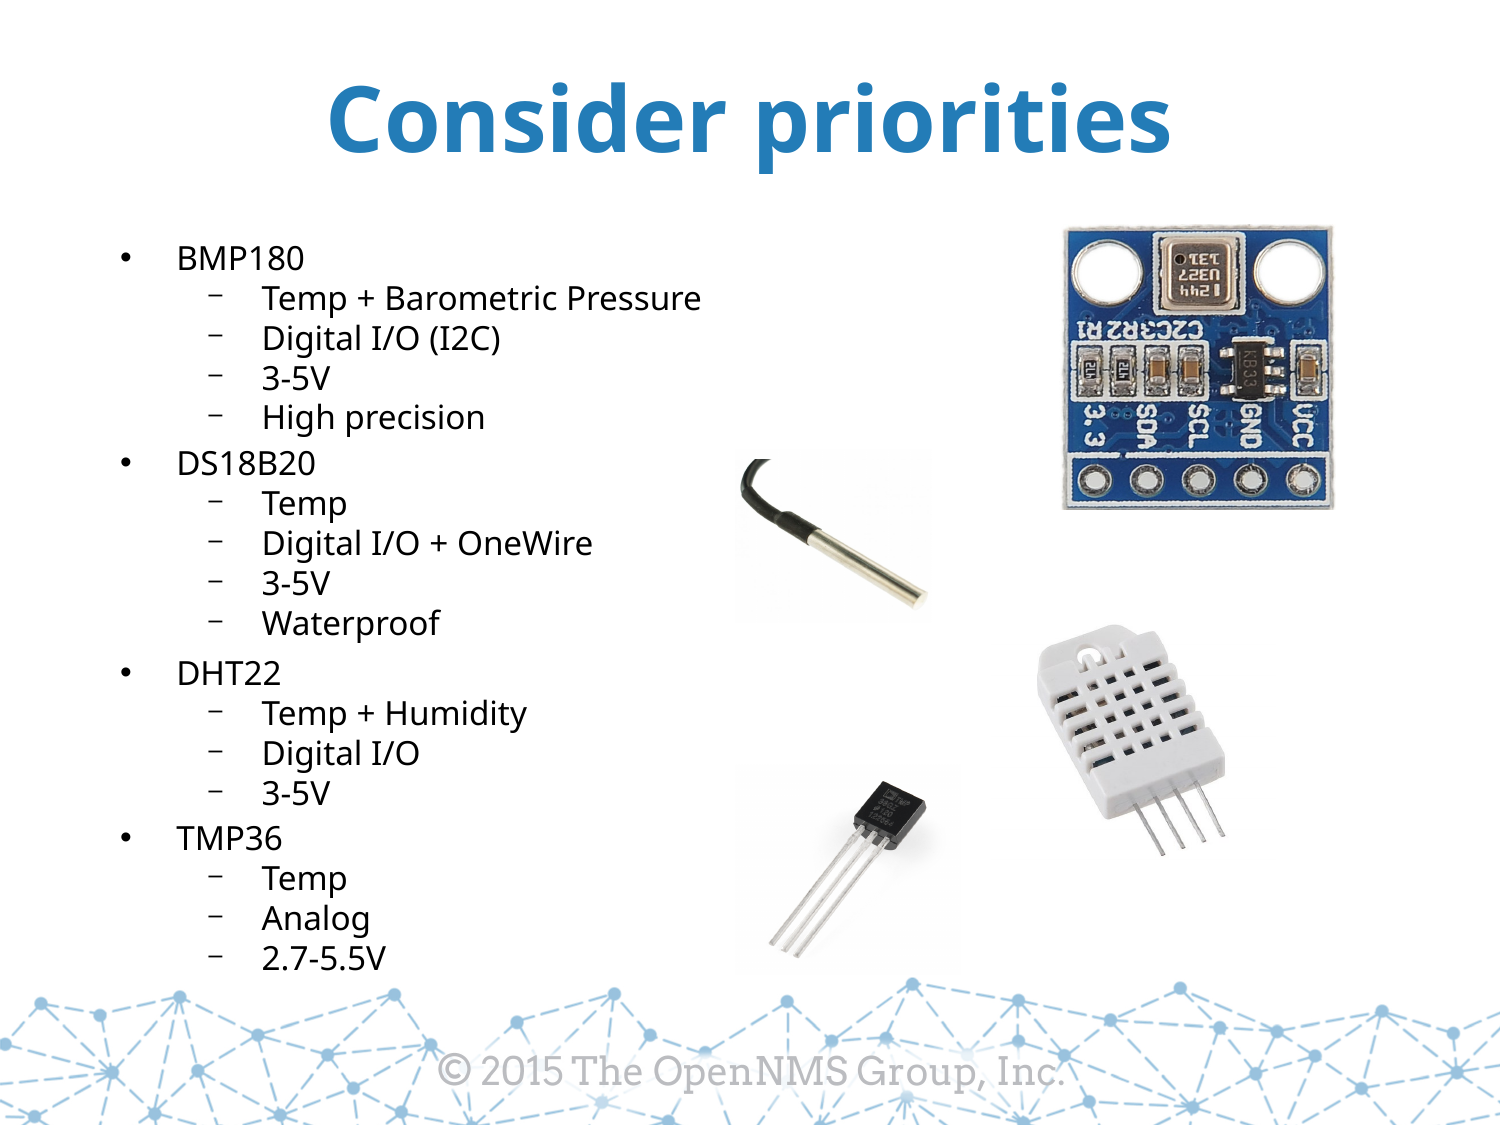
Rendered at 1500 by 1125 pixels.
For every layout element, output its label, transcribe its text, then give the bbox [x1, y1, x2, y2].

list DS18B20 Temp Digital I/O + OneWire 3-5V Waterproof [105, 435, 766, 645]
picture [991, 614, 1276, 860]
picture [1059, 224, 1336, 511]
list BMP180 Temp + Barometric Pressure Digital I/O (I2C) 3-5V High precision [105, 229, 781, 405]
picture [0, 764, 1500, 1125]
picture [735, 449, 932, 623]
list DHT22 Temp + Humidity Digital I/O 3-5V [105, 645, 766, 811]
title Consider priorities [75, 22, 1426, 211]
list TMP36 Temp Analog 2.7-5.5V [105, 810, 571, 976]
